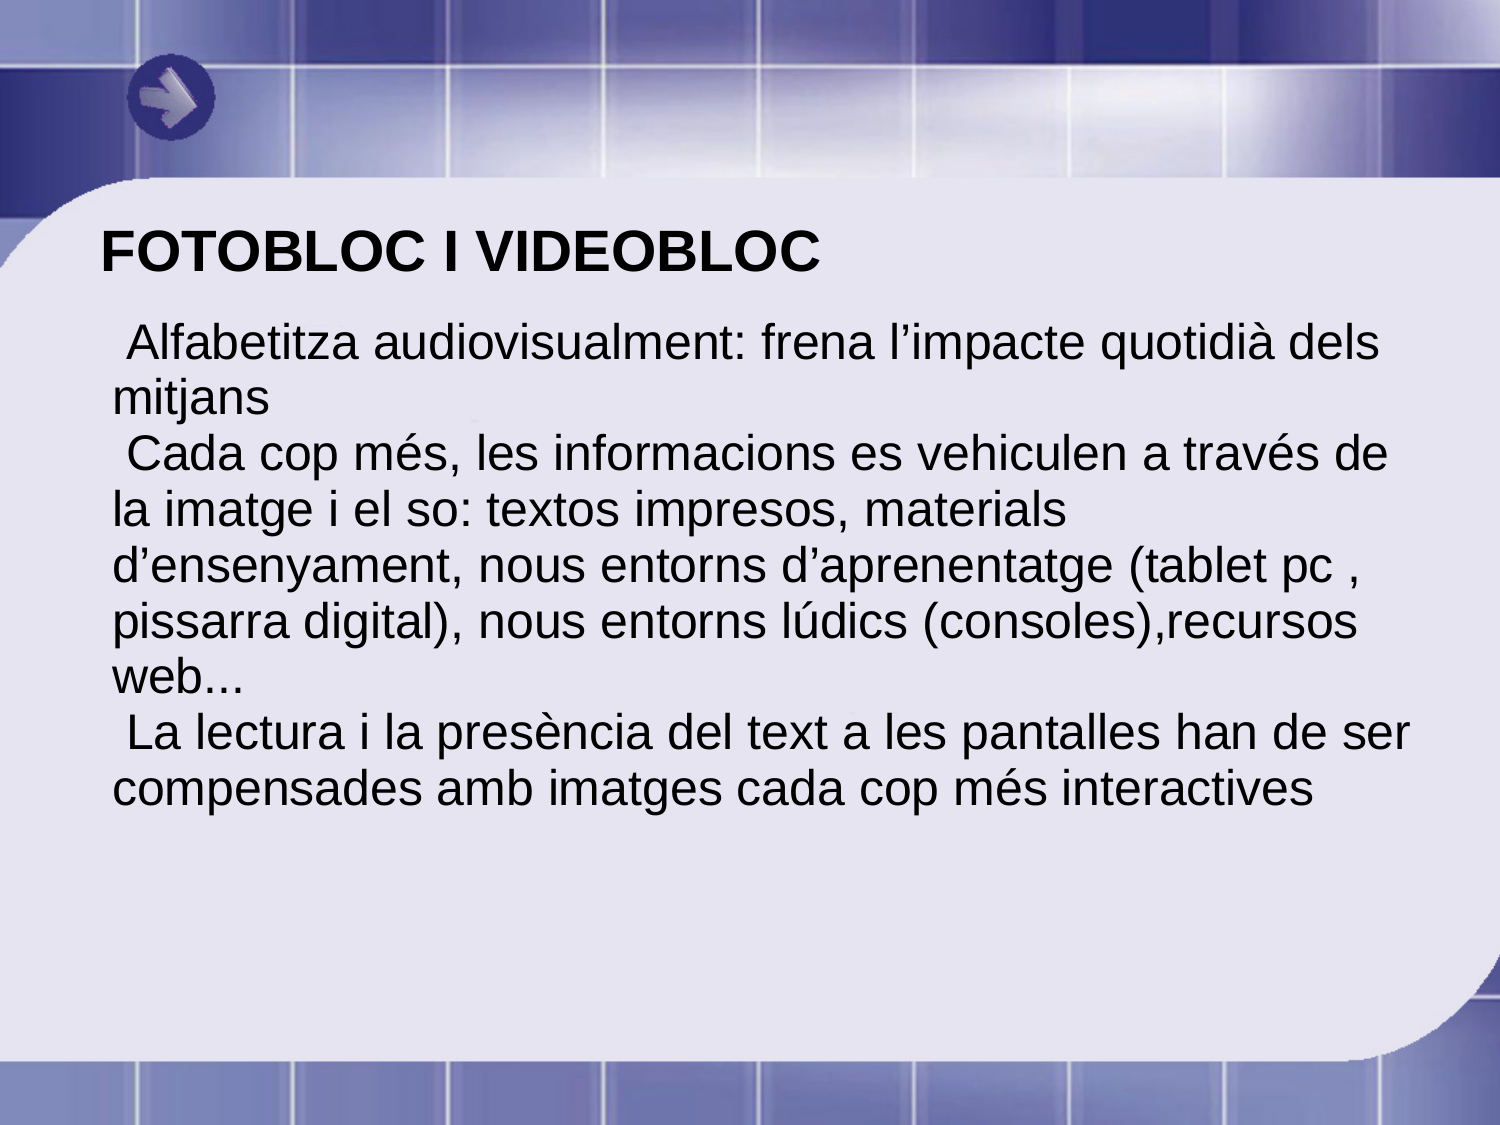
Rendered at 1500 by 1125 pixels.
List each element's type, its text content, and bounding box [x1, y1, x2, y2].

text_box Alfabetitza audiovisualment: frena l’impacte quotidià dels mitjans Cada cop més, les informacions es vehiculen a través de la imatge i el so: textos impresos, materials d’ensenyament, nous entorns d’aprenentatge (tablet pc , pissarra digital), nous entorns lúdics (consoles),recursos web... La lectura i la presència del text a les pantalles han de ser compensades amb imatges cada cop més interactives [97, 306, 1438, 824]
picture [0, 0, 1500, 1125]
text_box FOTOBLOC I VIDEOBLOC [85, 210, 837, 292]
